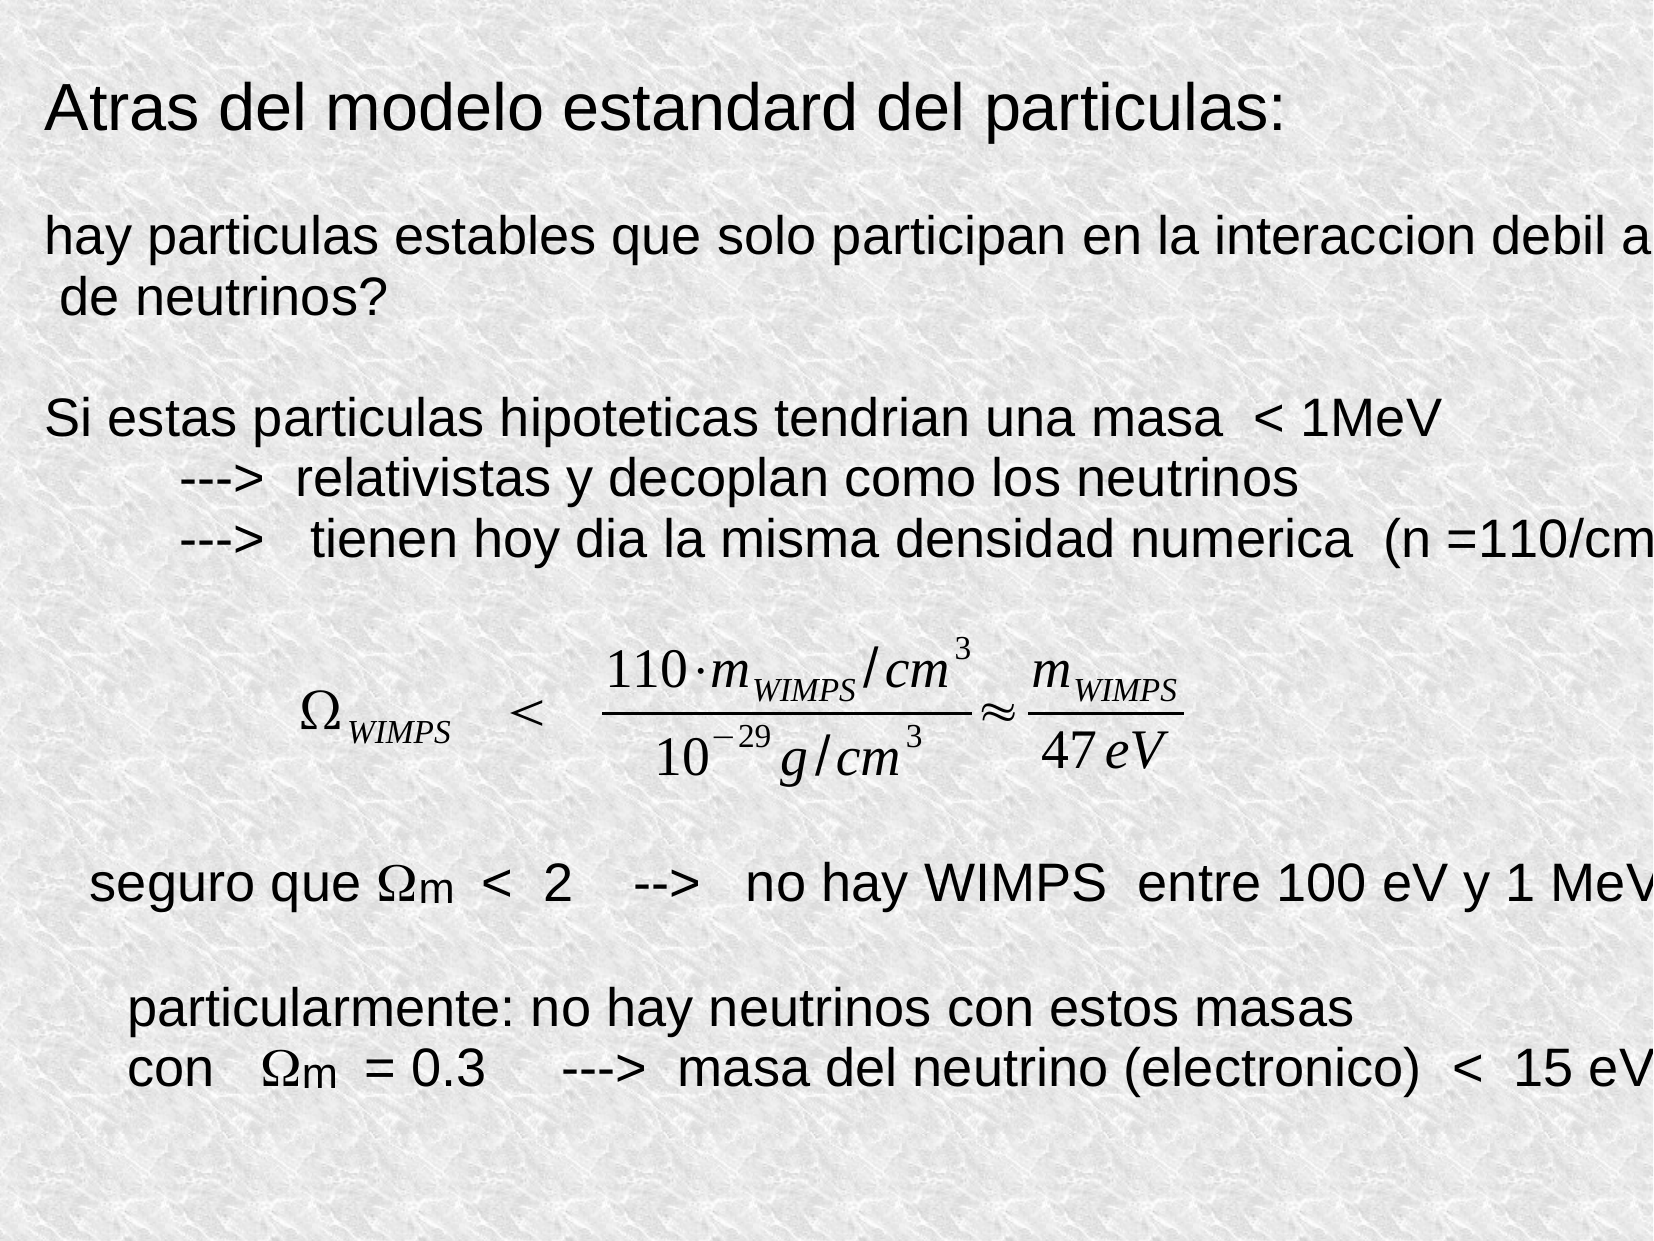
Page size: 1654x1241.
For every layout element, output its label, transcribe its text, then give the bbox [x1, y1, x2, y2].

text_box particularmente: no hay neutrinos con estos masas con m = 0.3 ---> masa del neutrino (electronico) < 15 eV [112, 969, 1544, 1128]
chart [284, 631, 1201, 788]
text_box Atras del modelo estandard del particulas: hay particulas estables que solo participan en la interaccion debil aparte de neutrinos? Si estas particulas hipoteticas tendrian una masa < 1MeV ---> relativistas y decoplan como los neutrinos ---> tienen hoy dia la misma densidad numerica (n =110/cm3) [30, 62, 1613, 751]
text_box seguro que m < 2 --> no hay WIMPS entre 100 eV y 1 MeV [75, 844, 1580, 938]
picture [0, 0, 1654, 1241]
